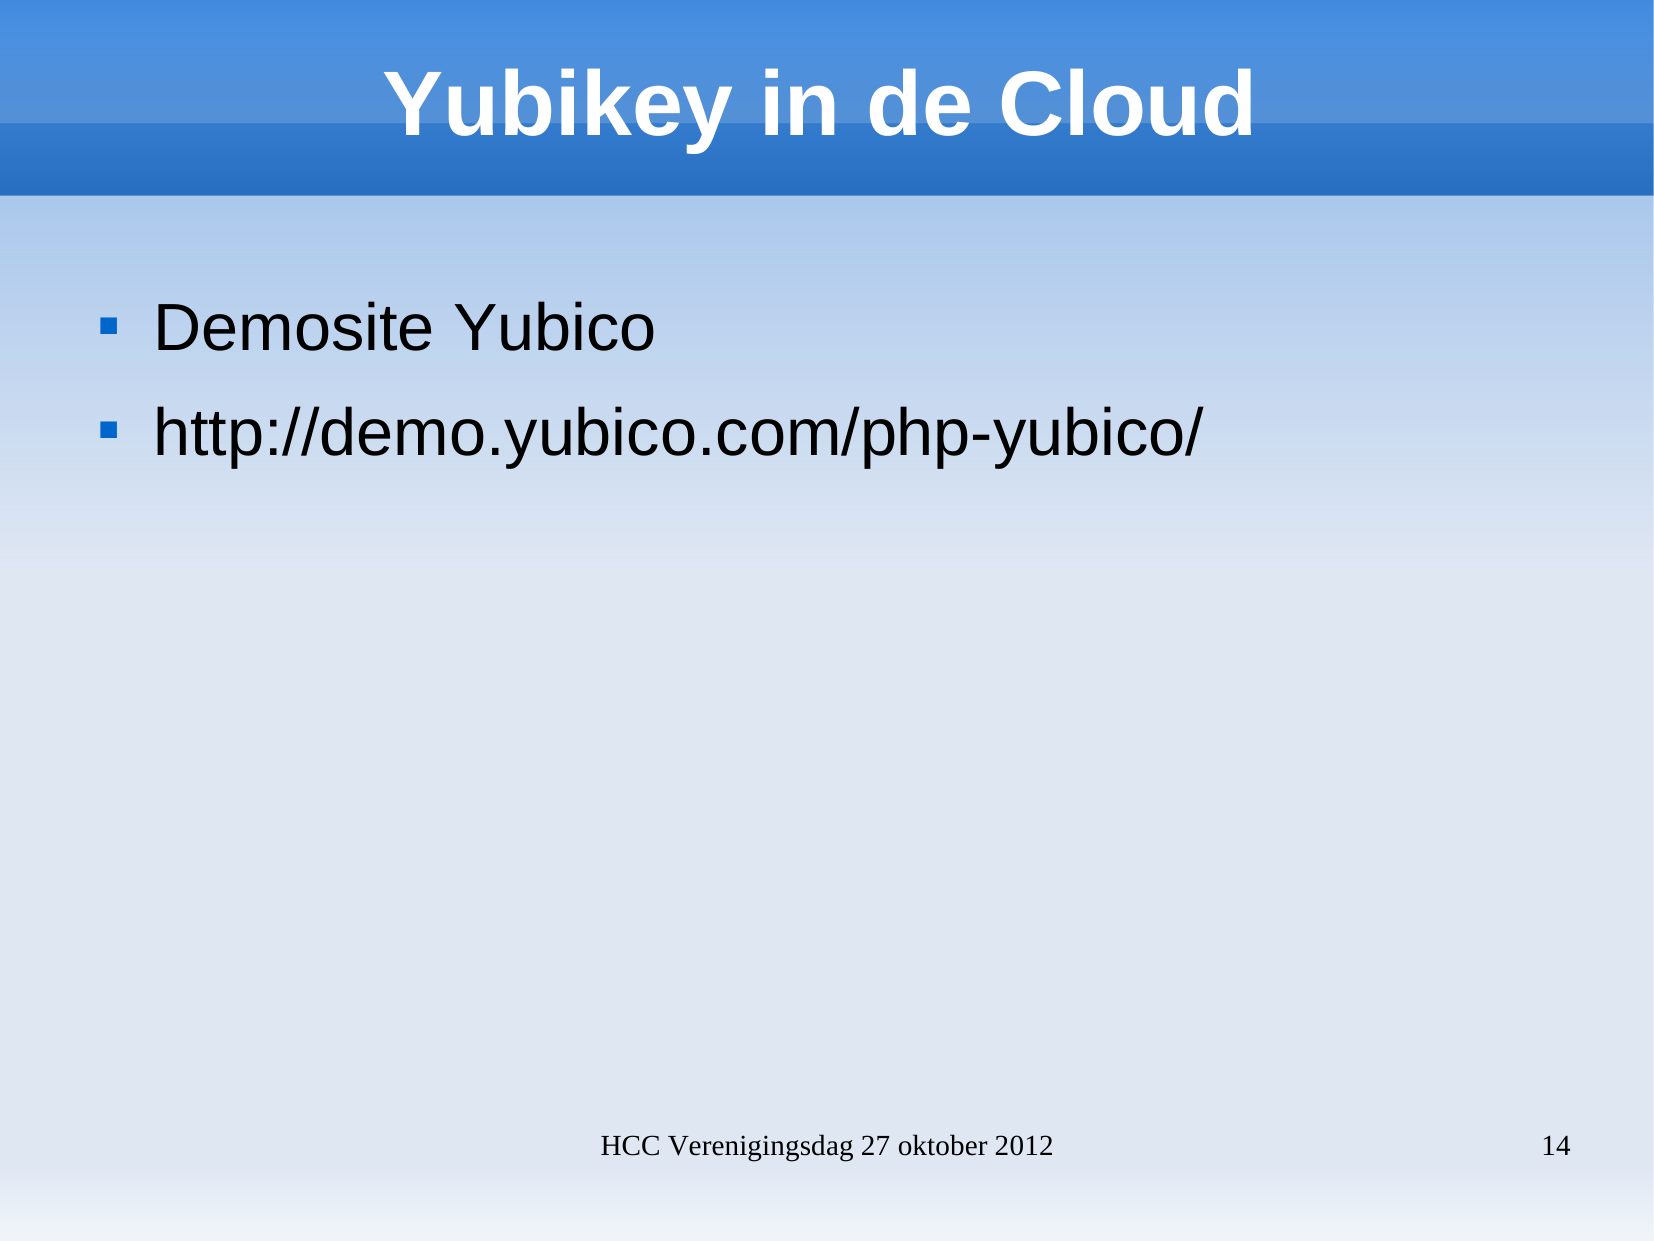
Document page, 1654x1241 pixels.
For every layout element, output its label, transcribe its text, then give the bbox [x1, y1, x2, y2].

picture [0, 0, 1654, 1241]
title Yubikey in de Cloud [76, 7, 1565, 200]
list Demosite Yubico http://demo.yubico.com/php-yubico/ [82, 290, 1571, 1094]
